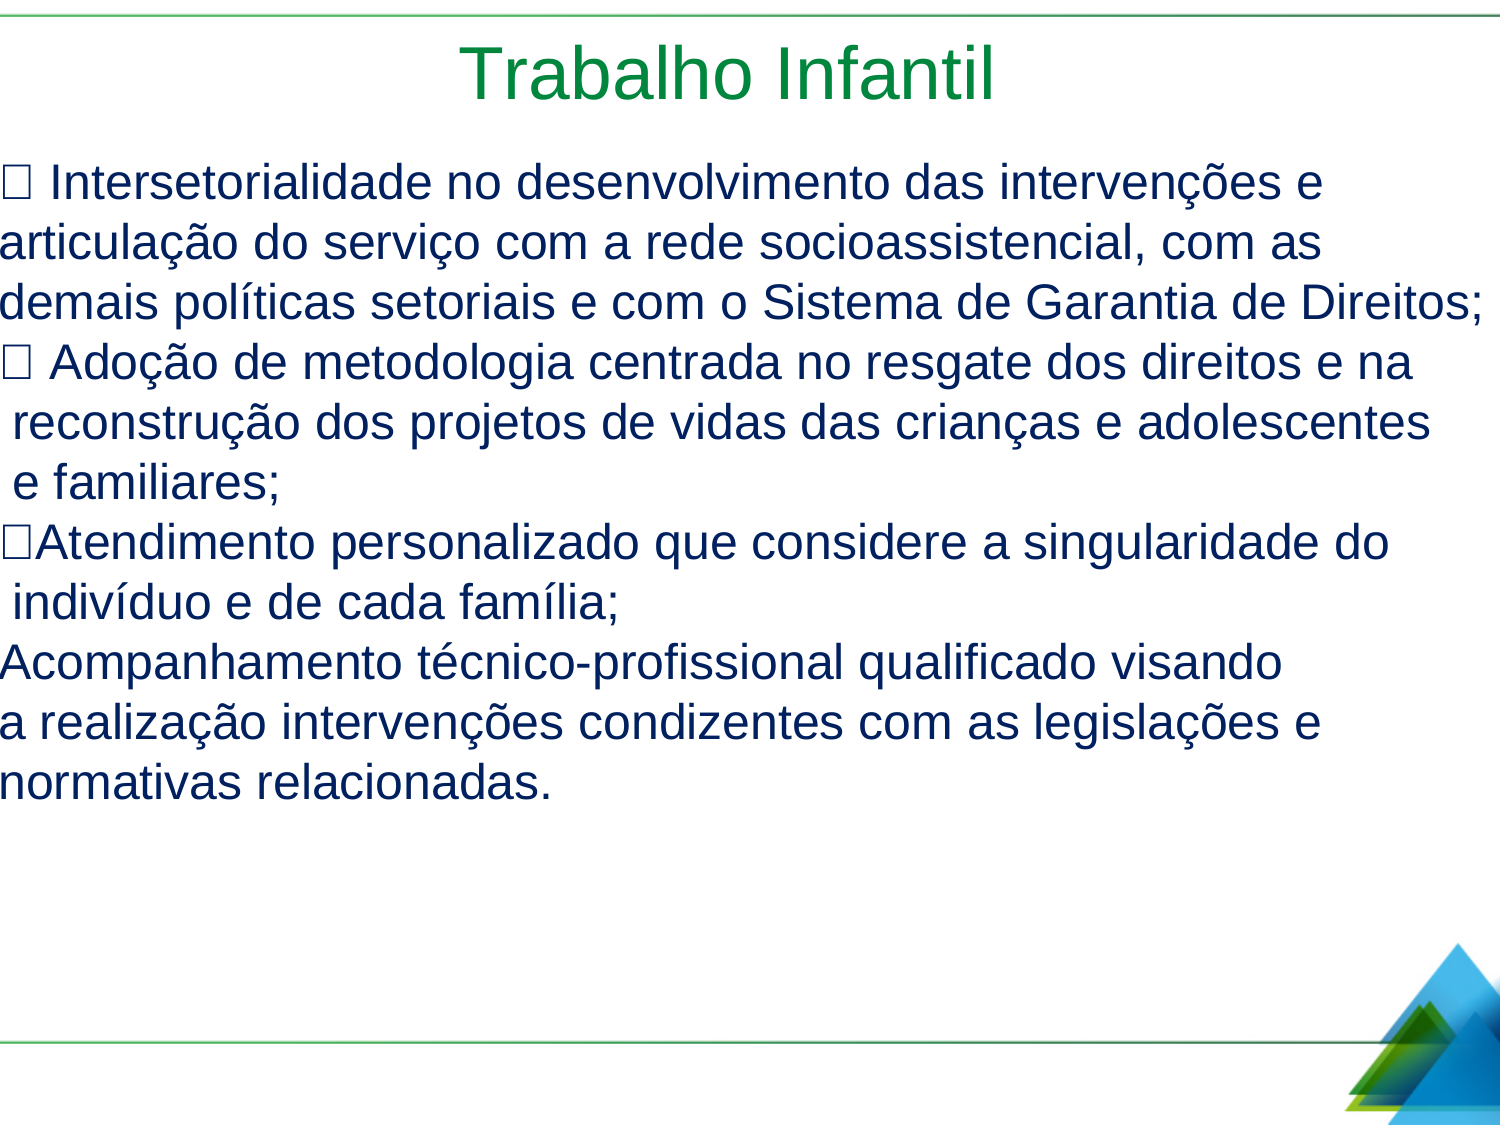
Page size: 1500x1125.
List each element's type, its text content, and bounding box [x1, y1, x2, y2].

text_box  Intersetorialidade no desenvolvimento das intervenções e articulação do serviço com a rede socioassistencial, com as demais políticas setoriais e com o Sistema de Garantia de Direitos;  Adoção de metodologia centrada no resgate dos direitos e na reconstrução dos projetos de vidas das crianças e adolescentes e familiares; Atendimento personalizado que considere a singularidade do indivíduo e de cada família; Acompanhamento técnico-profissional qualificado visando a realização intervenções condizentes com as legislações e normativas relacionadas. [0, 141, 1500, 878]
text_box [0, 0, 1500, 141]
text_box Trabalho Infantil [242, 0, 1213, 140]
text_box [0, 878, 1500, 1125]
